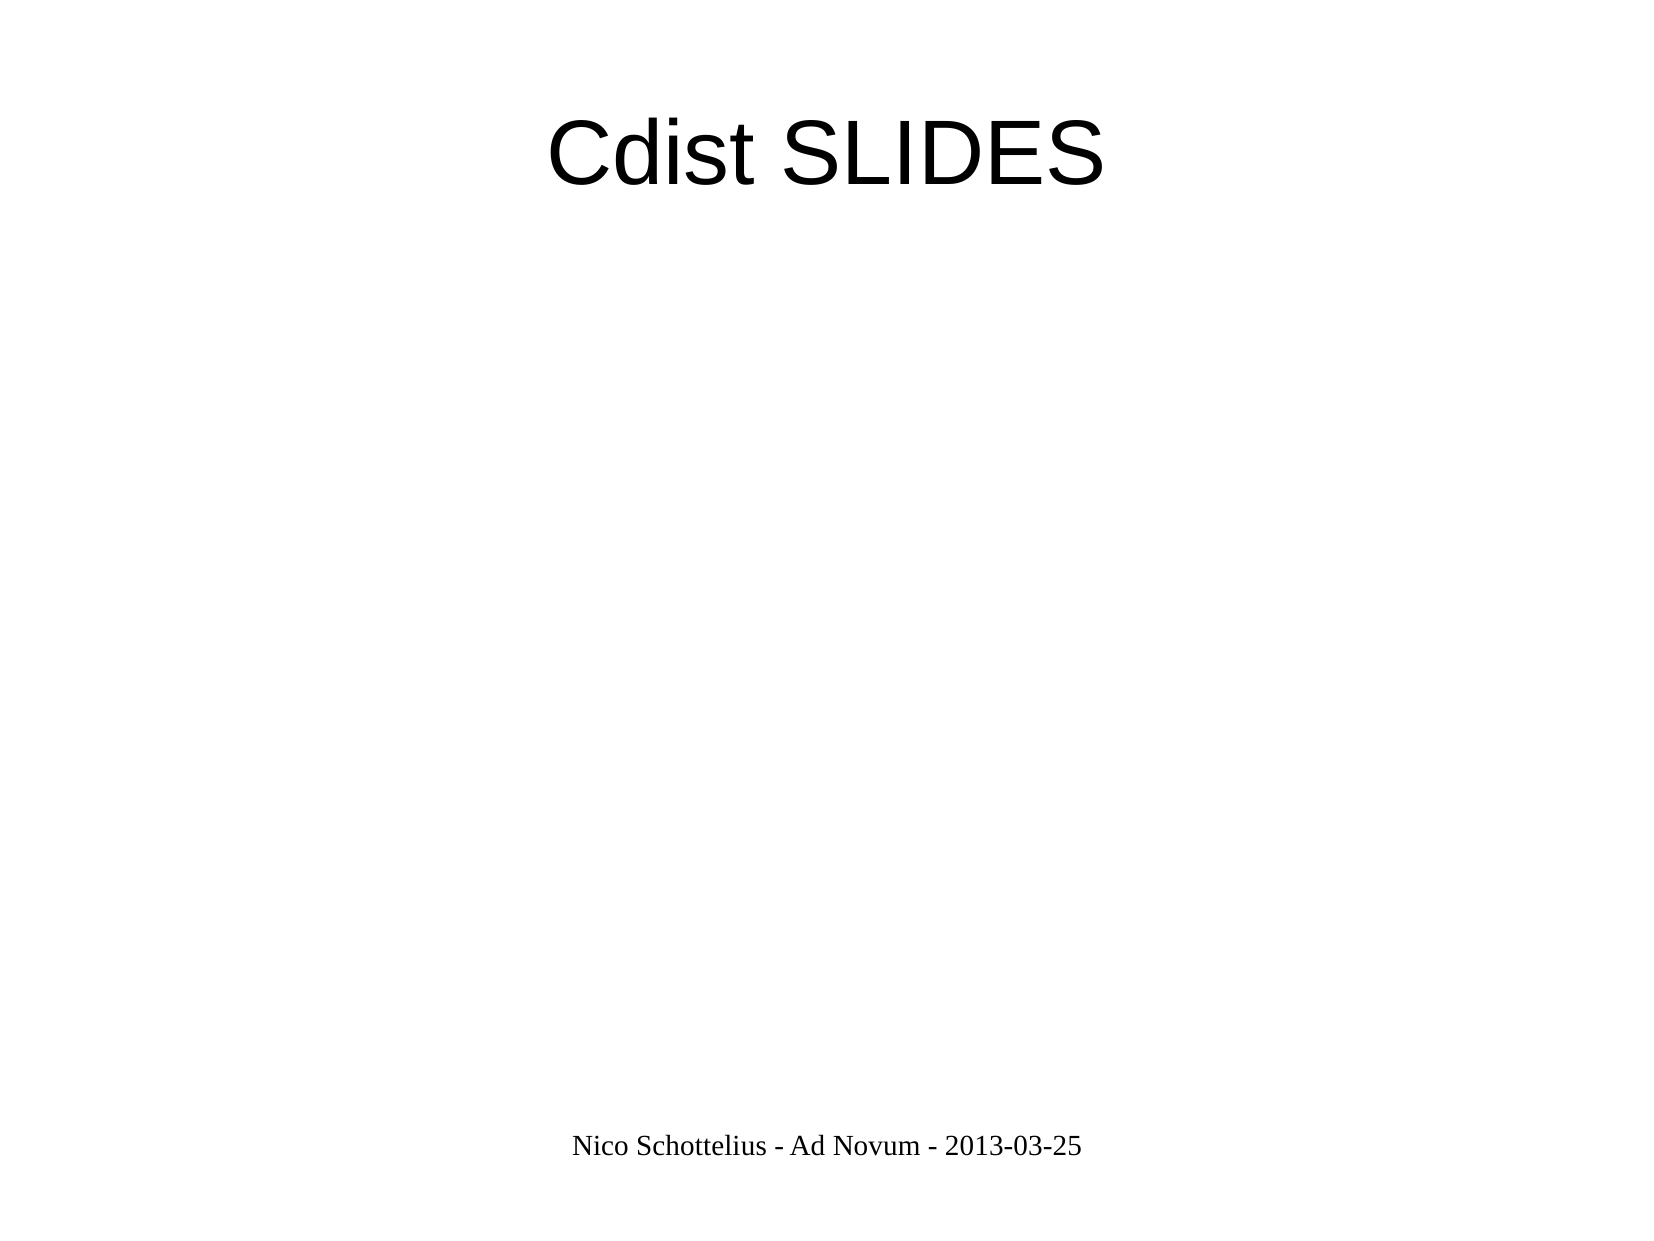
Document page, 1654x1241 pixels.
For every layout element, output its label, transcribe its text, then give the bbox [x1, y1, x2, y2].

title Cdist SLIDES [82, 49, 1571, 257]
